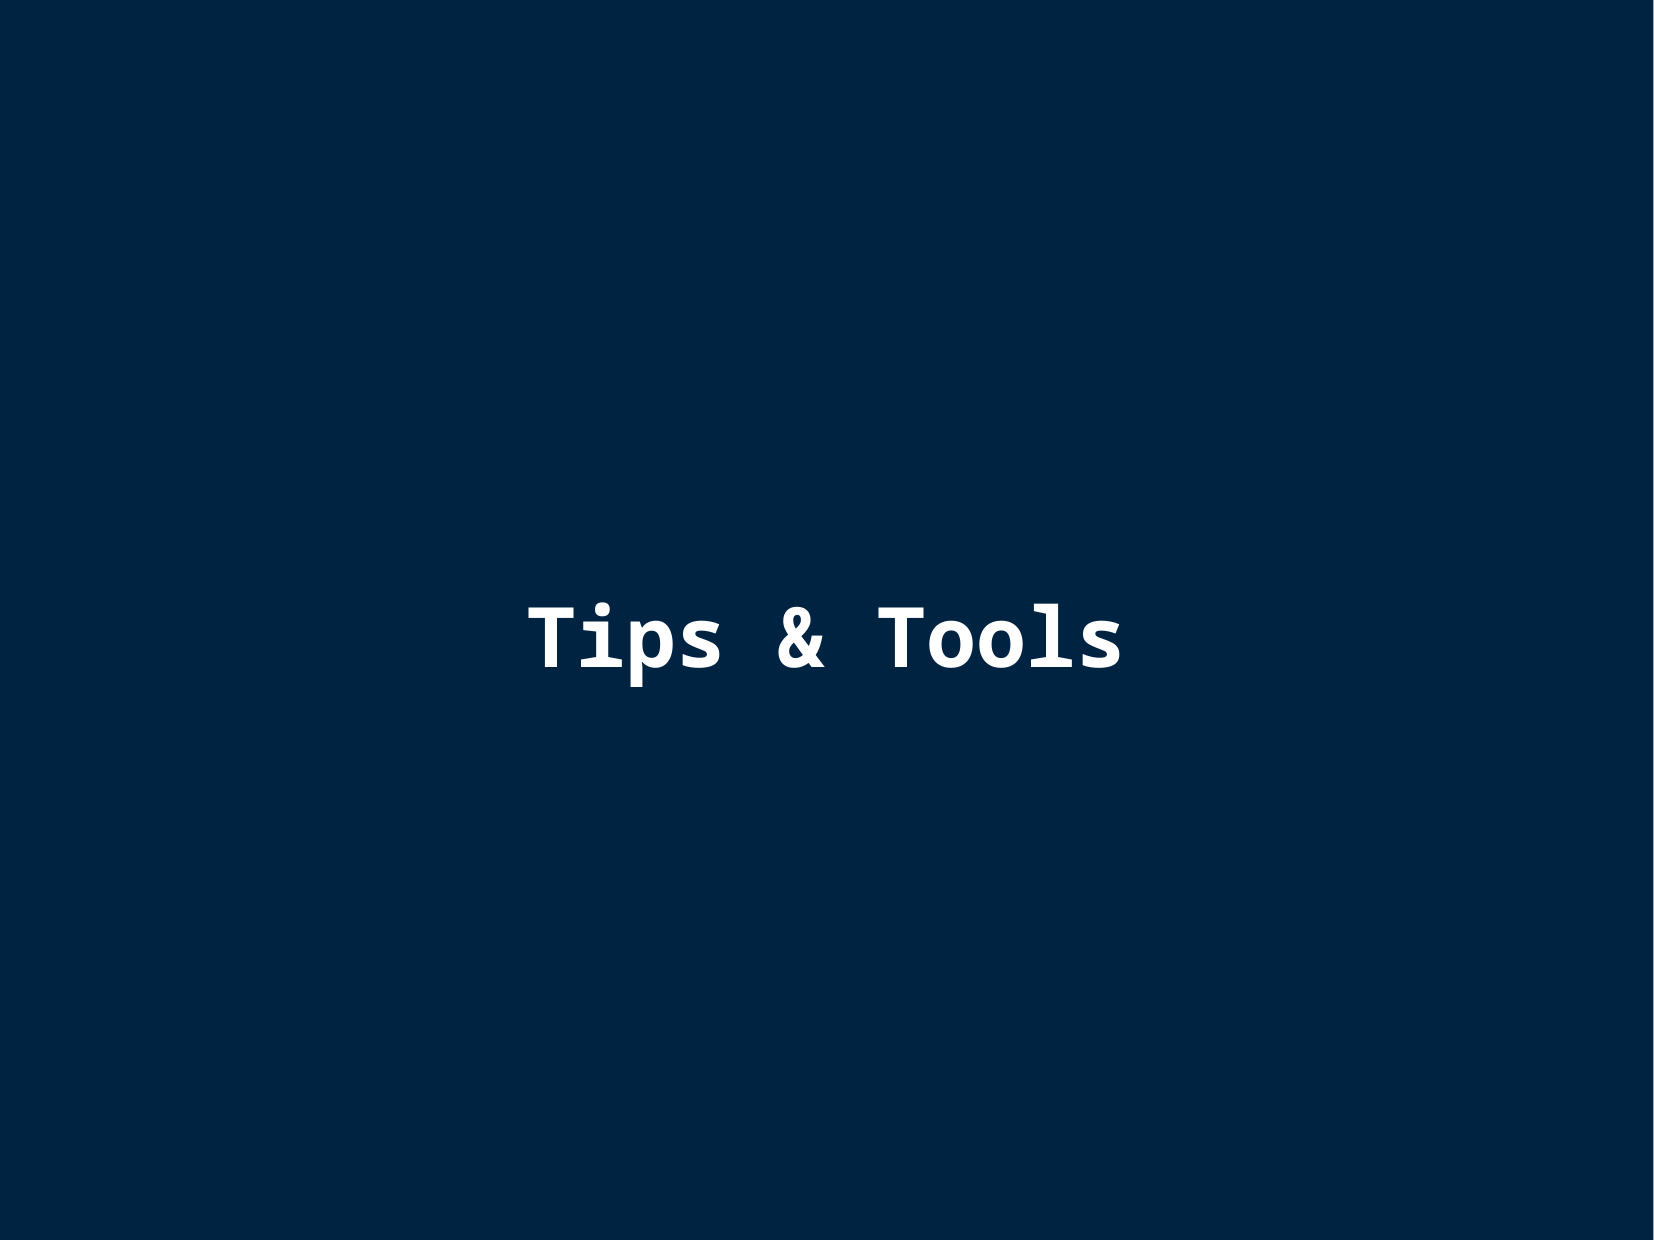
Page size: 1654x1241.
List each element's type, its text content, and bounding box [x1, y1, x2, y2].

text_box Tips & Tools [228, 571, 1426, 670]
